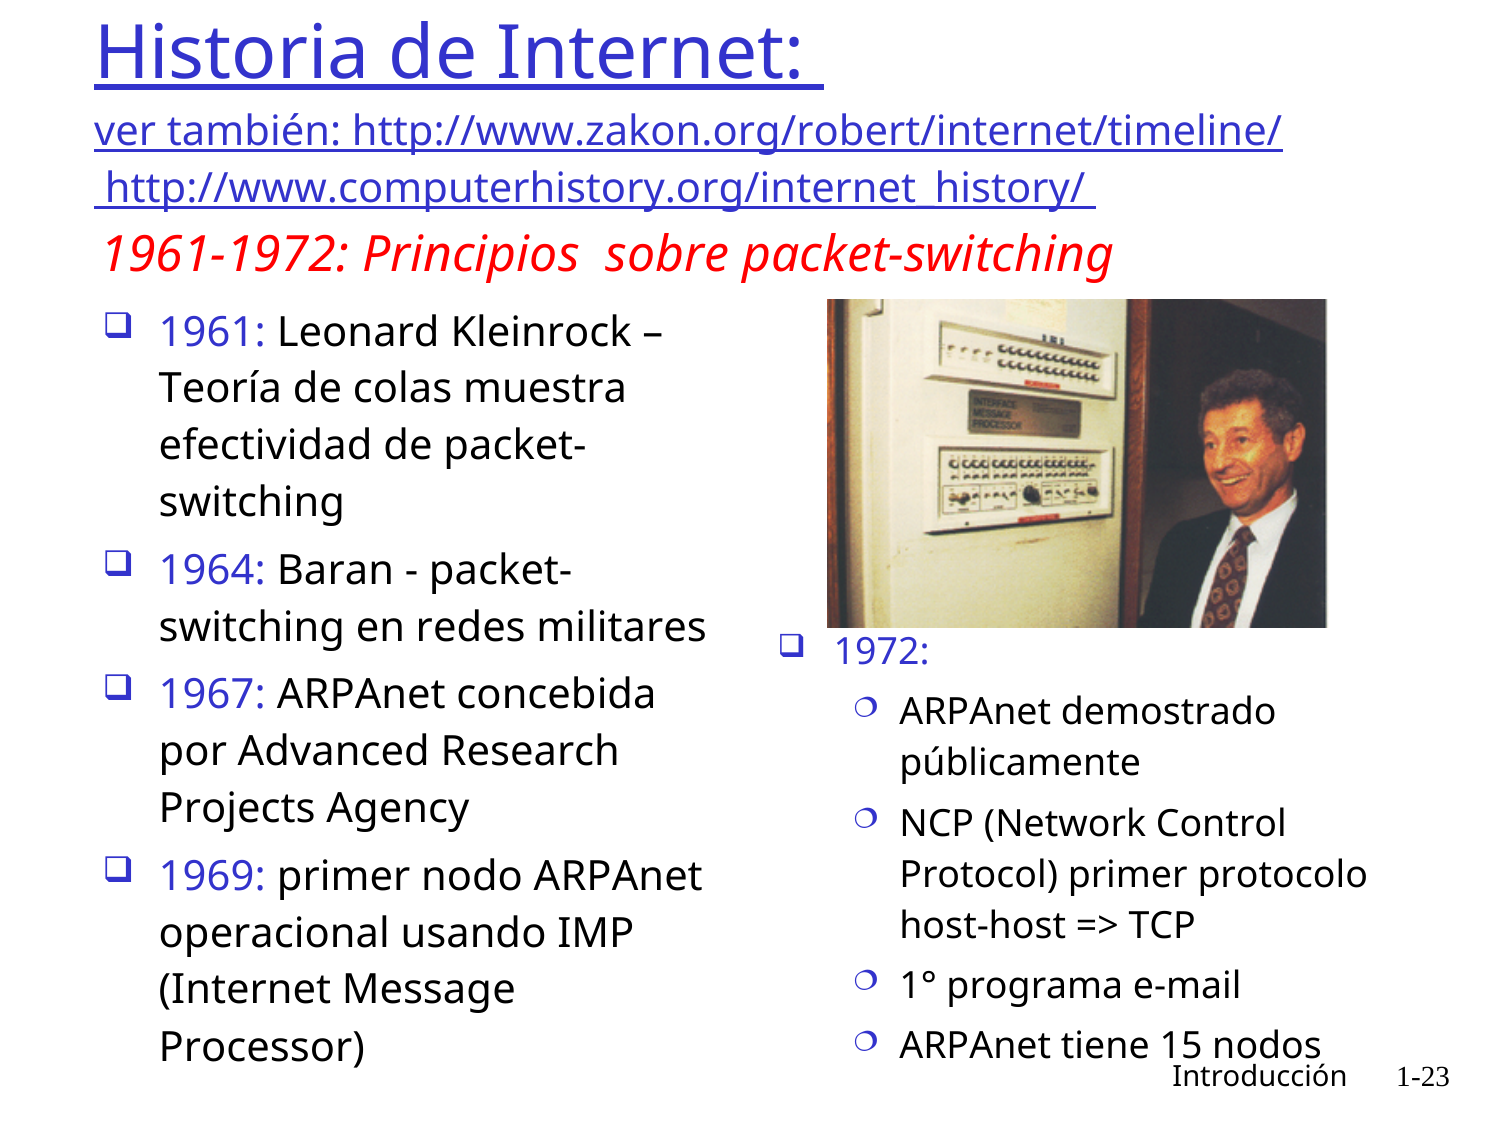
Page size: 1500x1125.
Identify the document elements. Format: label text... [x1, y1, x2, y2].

picture [827, 299, 1329, 628]
text_box 1961-1972: Principios sobre packet-switching [85, 198, 1361, 305]
list 1972: ARPAnet demostrado públicamente NCP (Network Control Protocol) primer protocolo host-host => TCP 1° programa e-mail ARPAnet tiene 15 nodos [762, 617, 1388, 1062]
list 1961: Leonard Kleinrock – Teoría de colas muestra efectividad de packet-switching 1964: Baran - packet-switching en redes militares 1967: ARPAnet concebida por Advanced Research Projects Agency 1969: primer nodo ARPAnet operacional usando IMP (Internet Message Processor) [87, 305, 739, 1026]
title Historia de Internet: ver también: http://www.zakon.org/robert/internet/timeline/ http://www.computerhistory.org/internet_history/ [79, 0, 1355, 231]
text_box Introducción [887, 1062, 1362, 1125]
text_box 1-<number> [1362, 1050, 1466, 1125]
